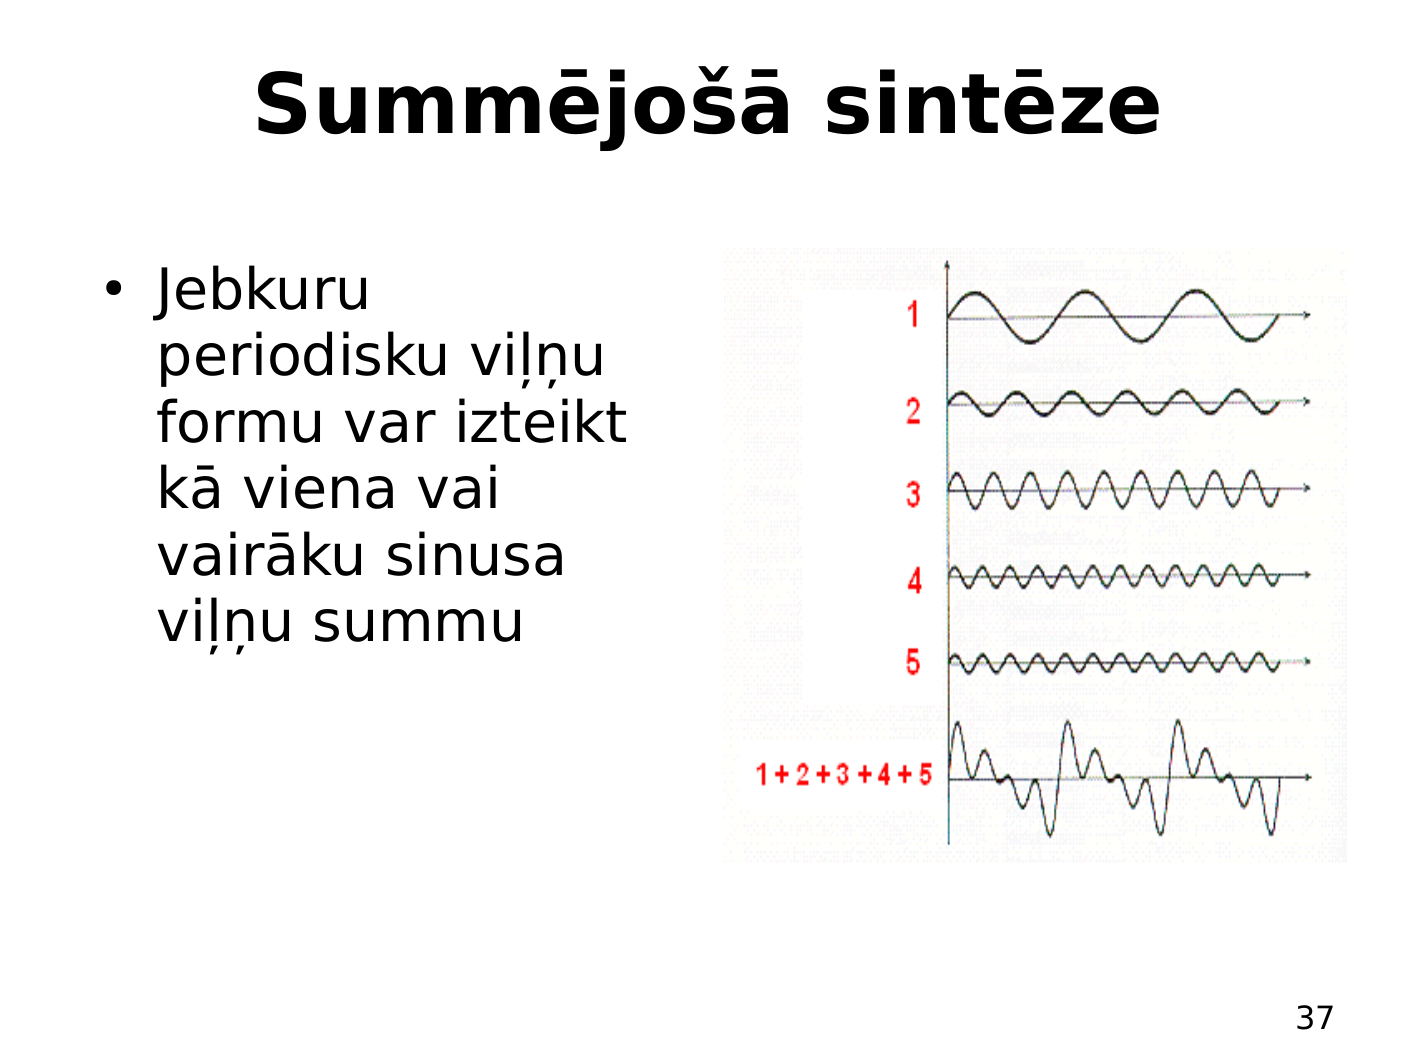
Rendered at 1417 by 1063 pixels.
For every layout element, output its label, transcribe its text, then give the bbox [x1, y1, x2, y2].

chart [724, 248, 1347, 865]
title Summējošā sintēze [70, 54, 1346, 155]
list Jebkuru periodisku viļņu formu var izteikt kā viena vai vairāku sinusa viļņu summu [70, 248, 693, 865]
